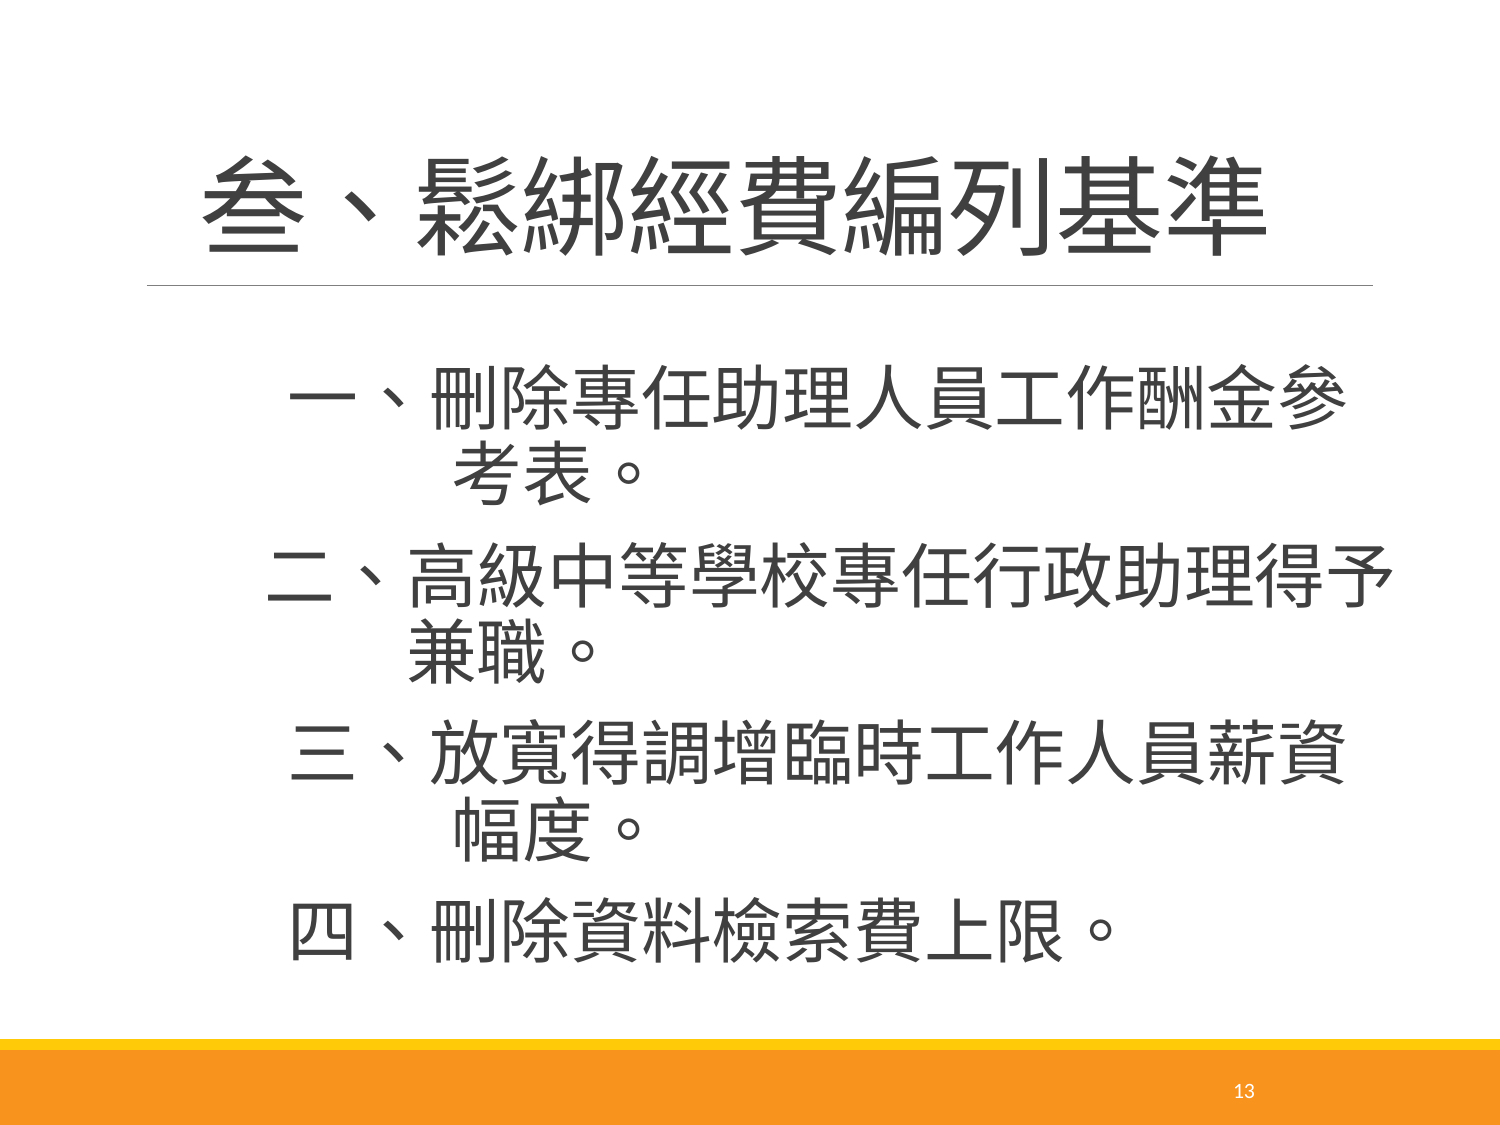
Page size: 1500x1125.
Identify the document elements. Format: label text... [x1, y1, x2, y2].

list 一、刪除專任助理人員工作酬金參考表。 二、高級中等學校專任行政助理得予兼職。 三、放寬得調增臨時工作人員薪資幅度。 四、刪除資料檢索費上限。 [123, 355, 1412, 982]
title 叁、鬆綁經費編列基準 [123, 90, 1348, 278]
text_box 13 [1218, 1059, 1380, 1120]
